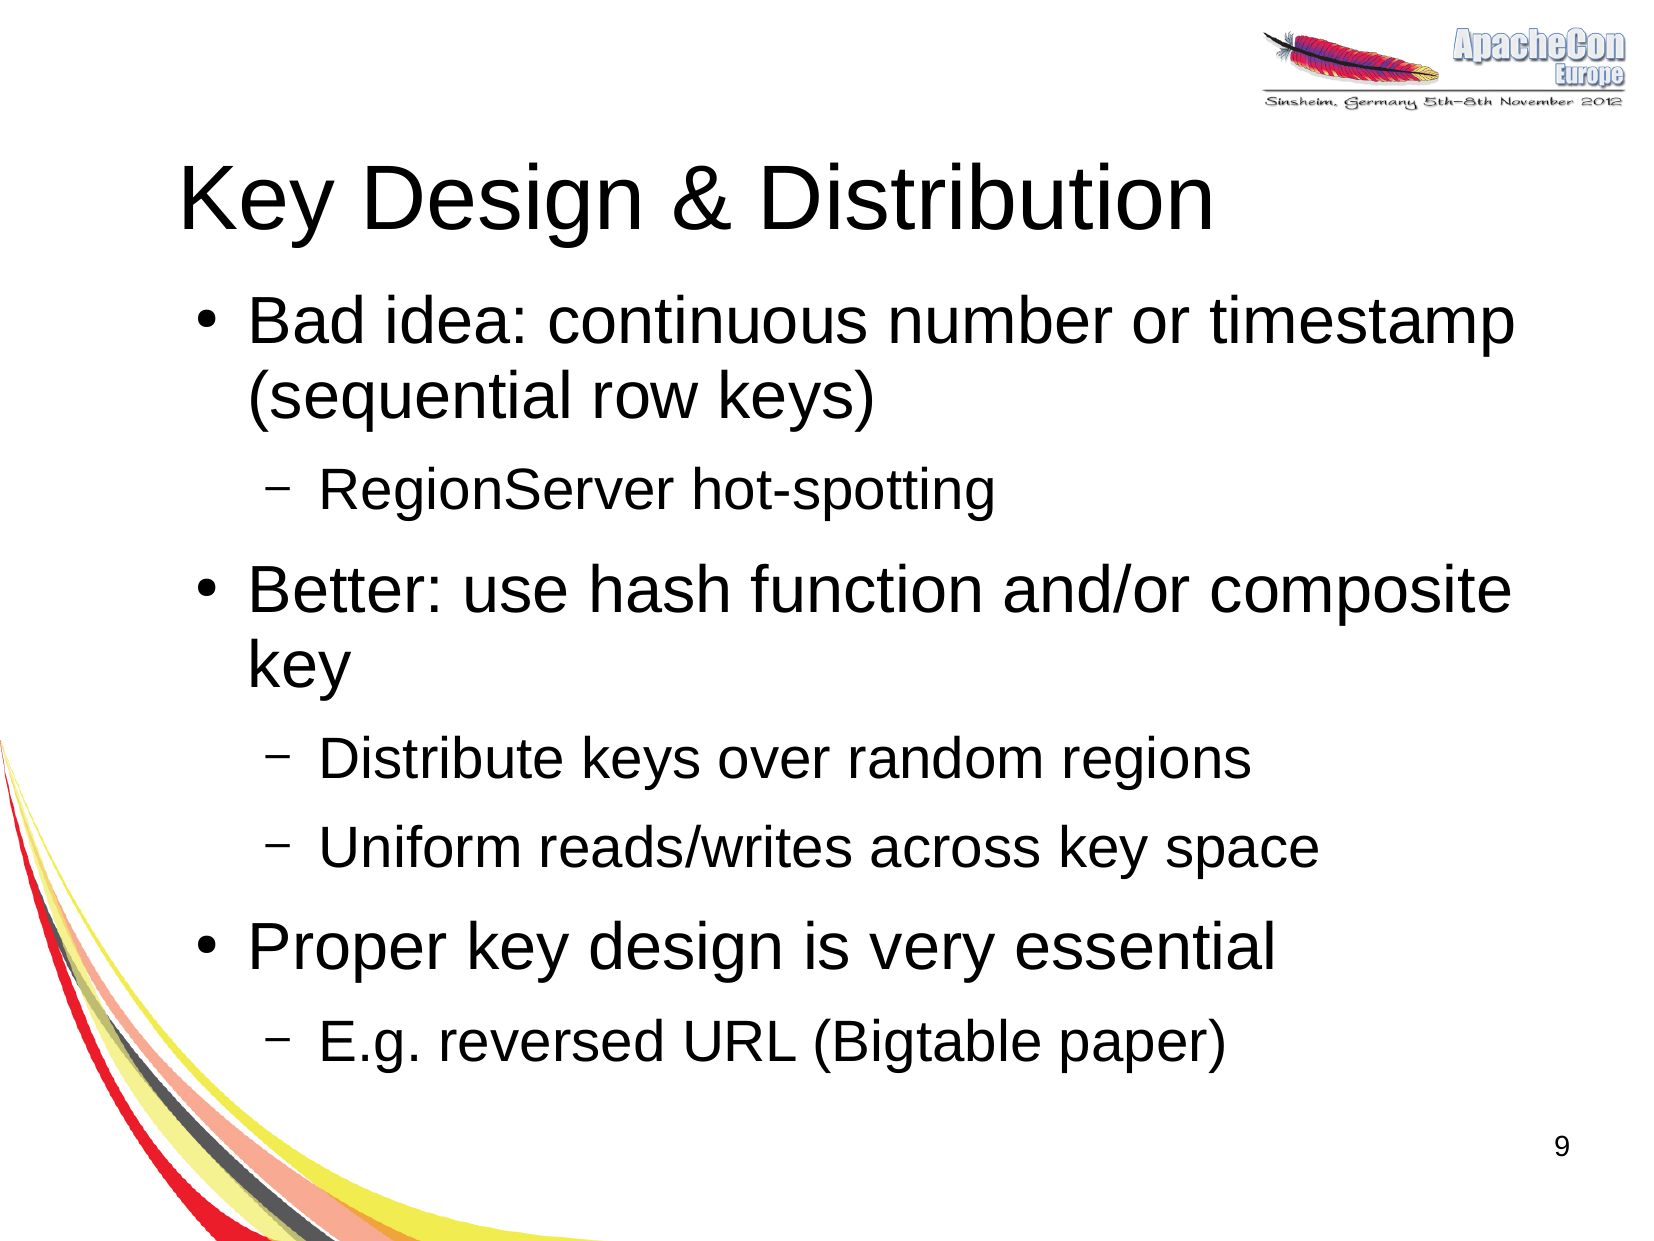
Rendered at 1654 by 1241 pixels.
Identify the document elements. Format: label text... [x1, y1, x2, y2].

list Bad idea: continuous number or timestamp (sequential row keys) RegionServer hot-spotting Better: use hash function and/or composite key Distribute keys over random regions Uniform reads/writes across key space Proper key design is very essential E.g. reversed URL (Bigtable paper) [177, 283, 1535, 1073]
title Key Design & Distribution [177, 141, 1535, 254]
picture [0, 0, 1653, 1241]
